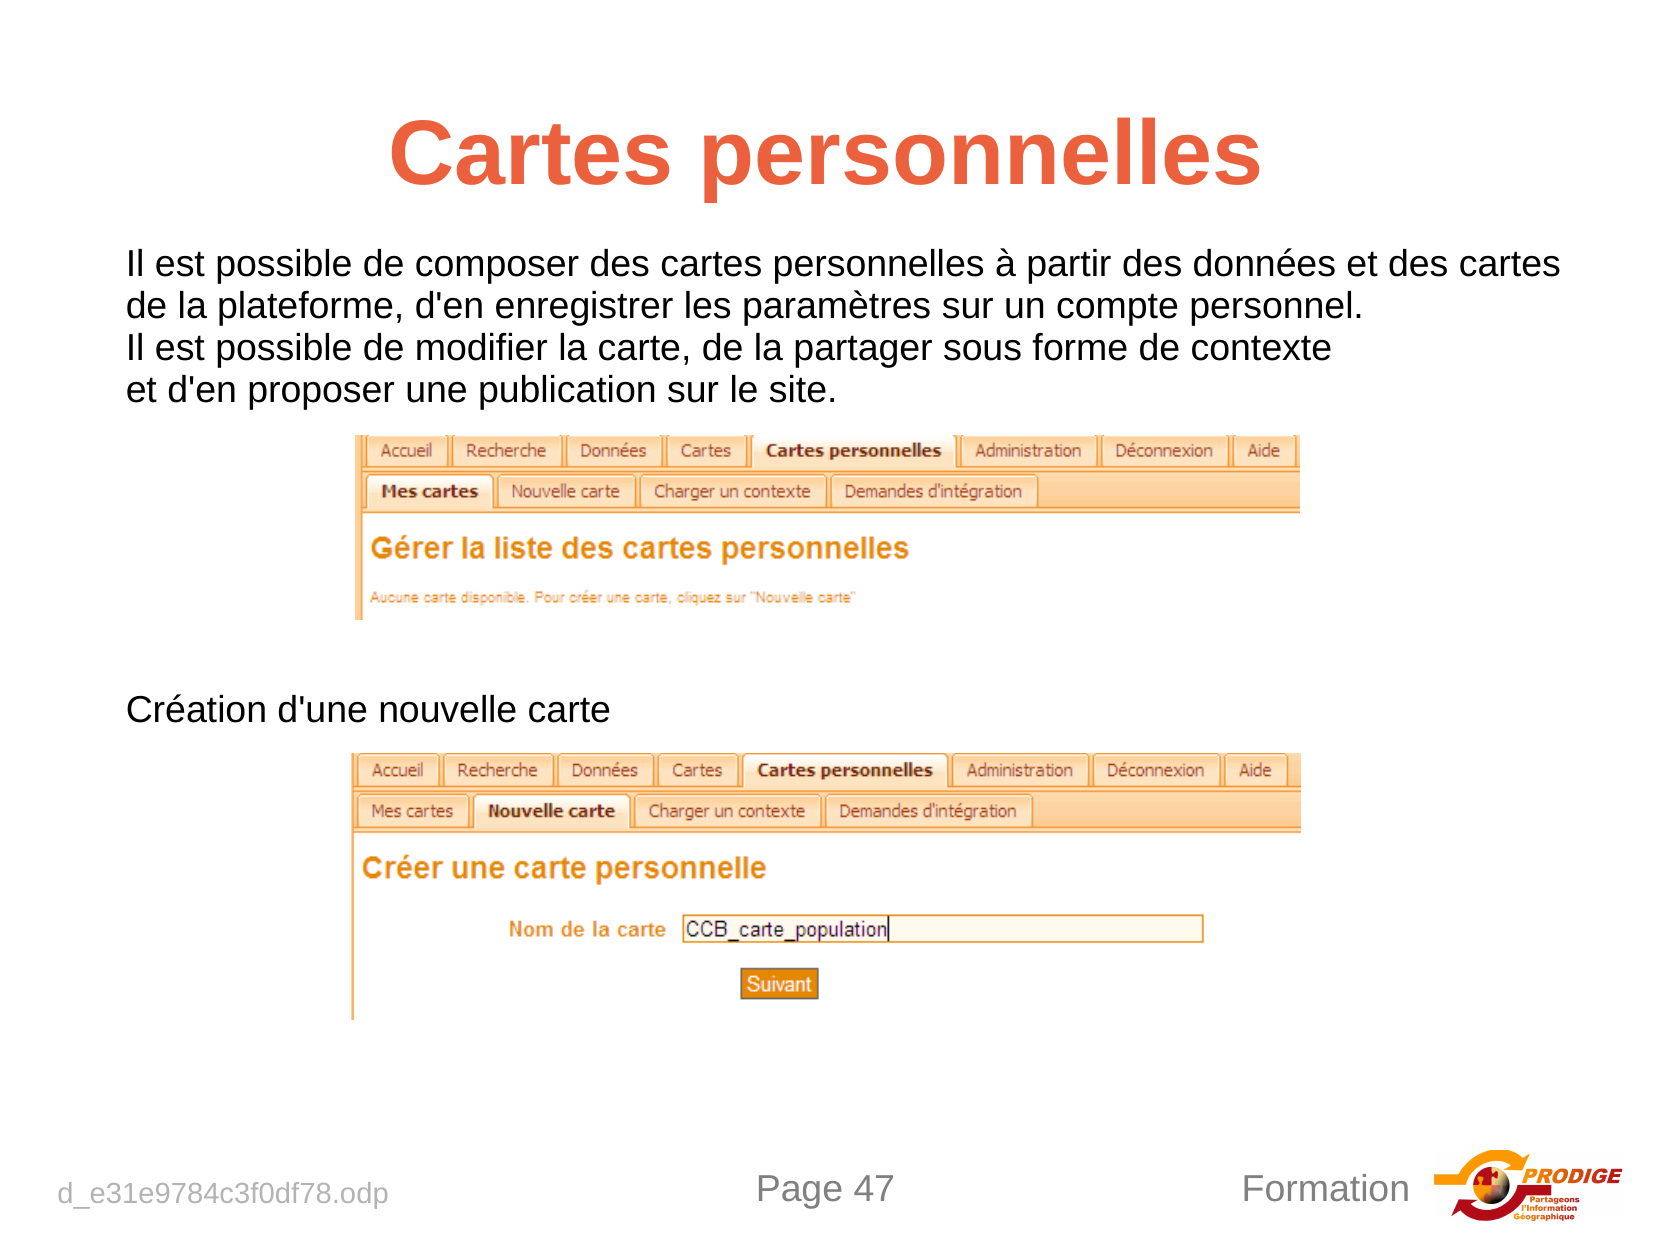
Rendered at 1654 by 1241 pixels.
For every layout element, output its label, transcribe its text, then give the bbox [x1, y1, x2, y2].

picture [355, 435, 1300, 620]
text_box Il est possible de composer des cartes personnelles à partir des données et des cartes de la plateforme, d'en enregistrer les paramètres sur un compte personnel. Il est possible de modifier la carte, de la partager sous forme de contexte et d'en proposer une publication sur le site. [111, 235, 1587, 419]
picture [351, 753, 1301, 1020]
title Cartes personnelles [82, 56, 1571, 250]
text_box Création d'une nouvelle carte [111, 680, 626, 738]
picture [1434, 1150, 1623, 1221]
